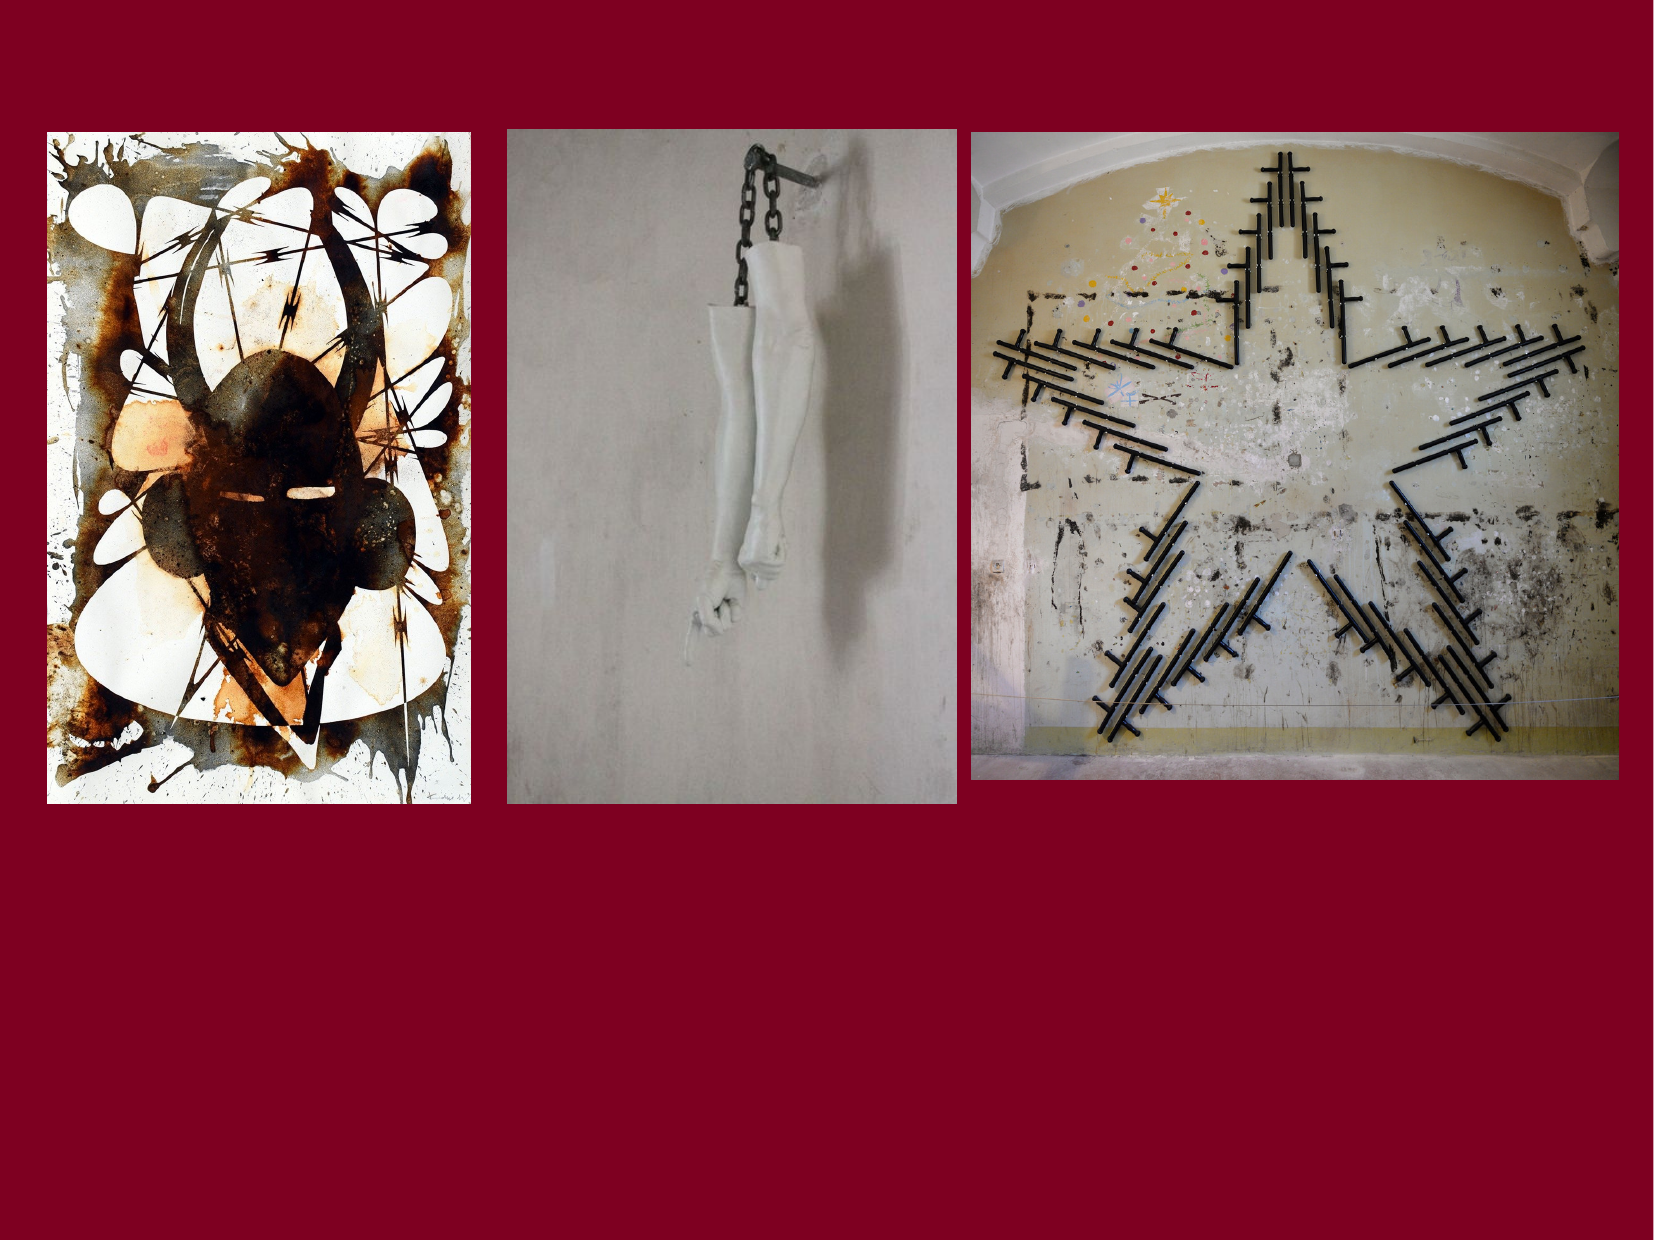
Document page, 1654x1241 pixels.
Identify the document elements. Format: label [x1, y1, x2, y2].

picture [47, 132, 471, 804]
picture [507, 129, 957, 804]
picture [971, 132, 1619, 780]
